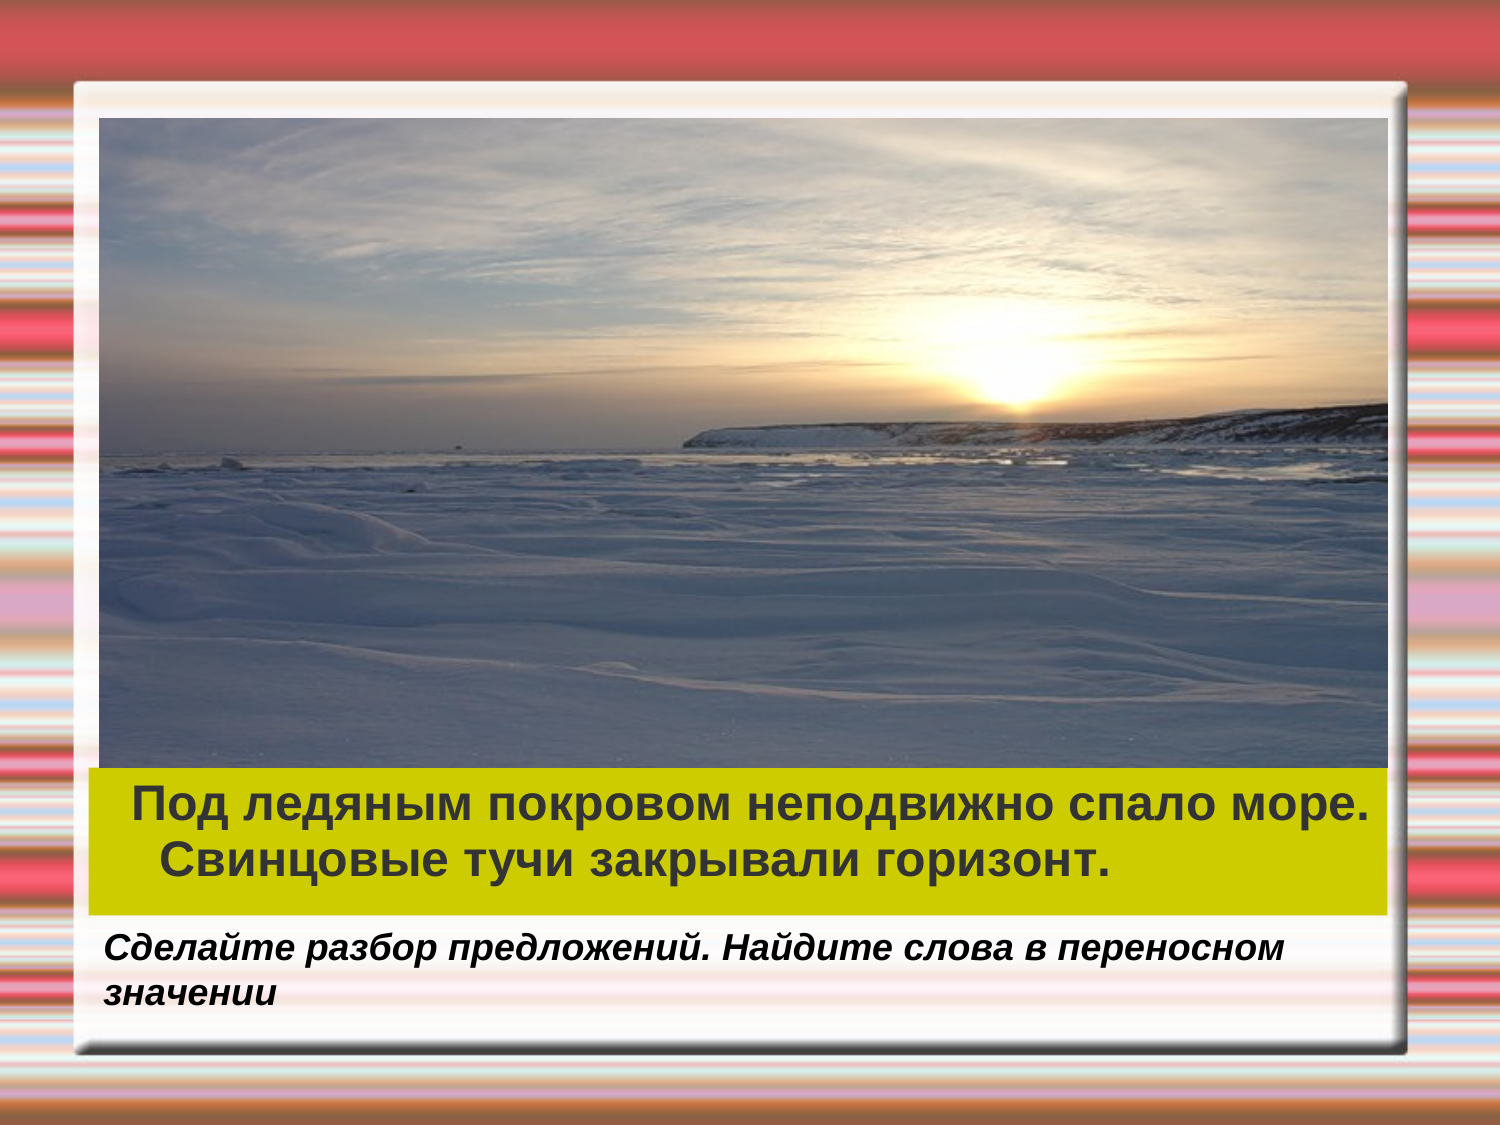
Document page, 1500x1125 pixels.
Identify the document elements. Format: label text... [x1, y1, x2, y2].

text_box Сделайте разбор предложений. Найдите слова в переносном значении [88, 915, 1388, 1021]
list Под ледяным покровом неподвижно спало море. Свинцовые тучи закрывали горизонт. [88, 767, 1388, 915]
picture [0, 0, 1500, 1125]
